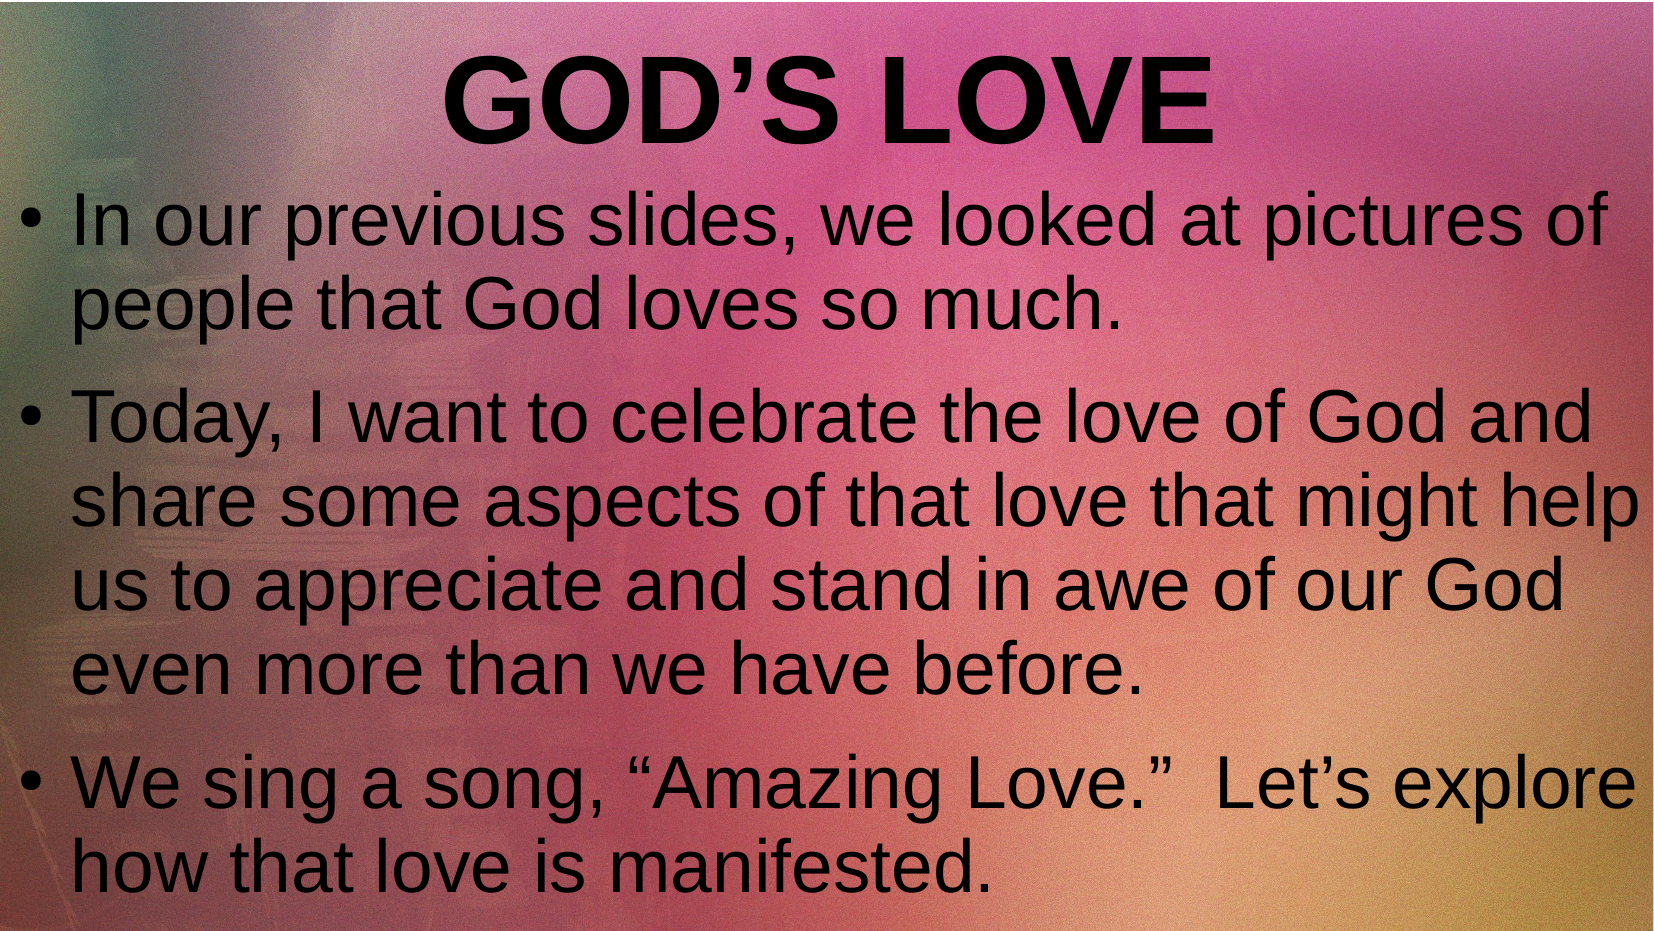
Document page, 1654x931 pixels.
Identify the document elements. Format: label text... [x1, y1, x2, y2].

picture [0, 2, 1654, 177]
list In our previous slides, we looked at pictures of people that God loves so much. Today, I want to celebrate the love of God and share some aspects of that love that might help us to appreciate and stand in awe of our God even more than we have before. We sing a song, “Amazing Love.” Let’s explore how that love is manifested. [0, 177, 1654, 931]
title GOD’S LOVE [85, 9, 1574, 177]
